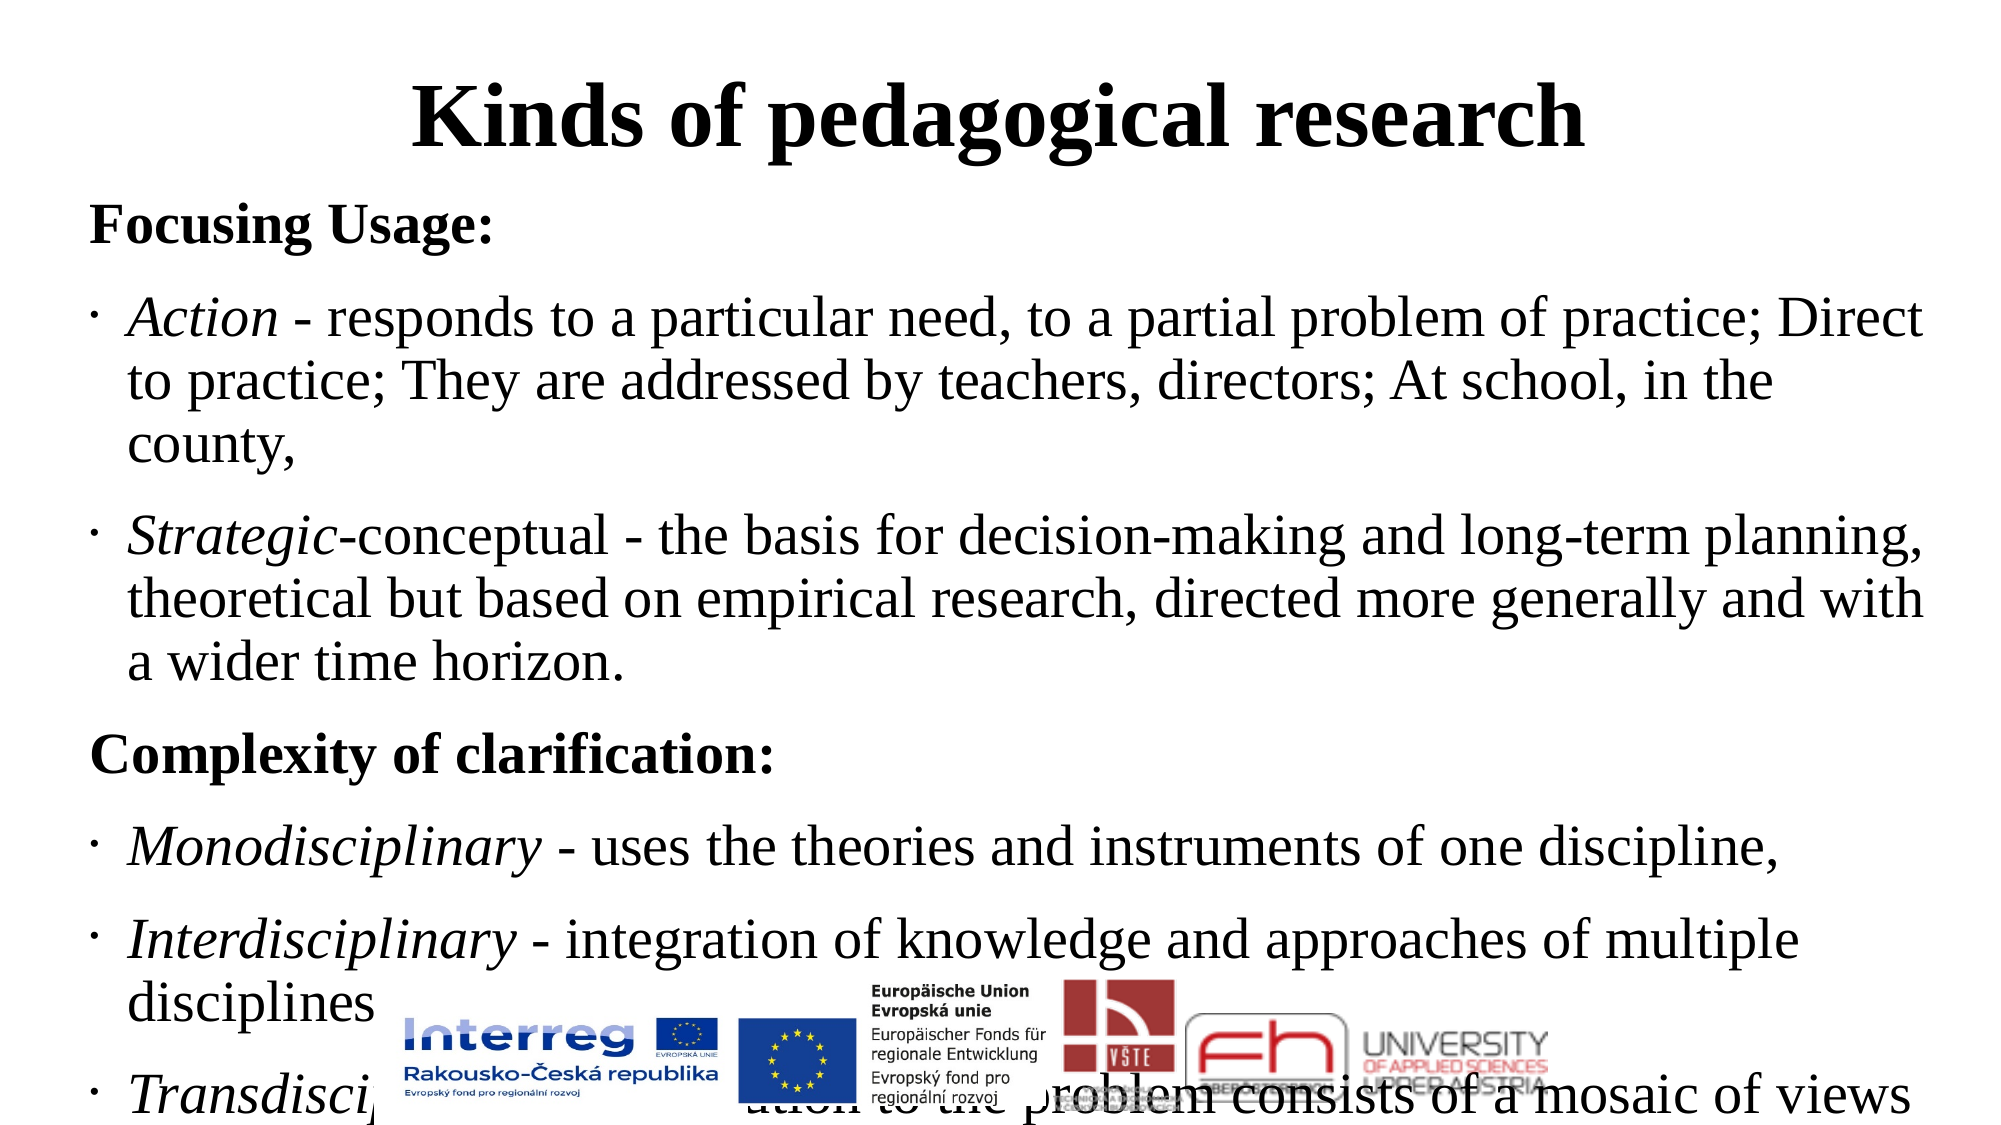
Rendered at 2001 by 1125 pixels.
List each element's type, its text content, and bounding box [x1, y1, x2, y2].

list Focusing Usage: Action - responds to a particular need, to a partial problem of practice; Direct to practice; They are addressed by teachers, directors; At school, in the county, Strategic-conceptual - the basis for decision-making and long-term planning, theoretical but based on empirical research, directed more generally and with a wider time horizon. Complexity of clarification: Monodisciplinary - uses the theories and instruments of one discipline, Interdisciplinary - integration of knowledge and approaches of multiple disciplines, Transdisciplinary - the solution to the problem consists of a mosaic of views of all the disciplines that have to deal with the problem of what to say. [75, 186, 1943, 942]
picture [1185, 1013, 1548, 1103]
title Kinds of pedagogical research [137, 59, 1863, 177]
picture [1053, 979, 1184, 1111]
picture [374, 984, 1046, 1125]
